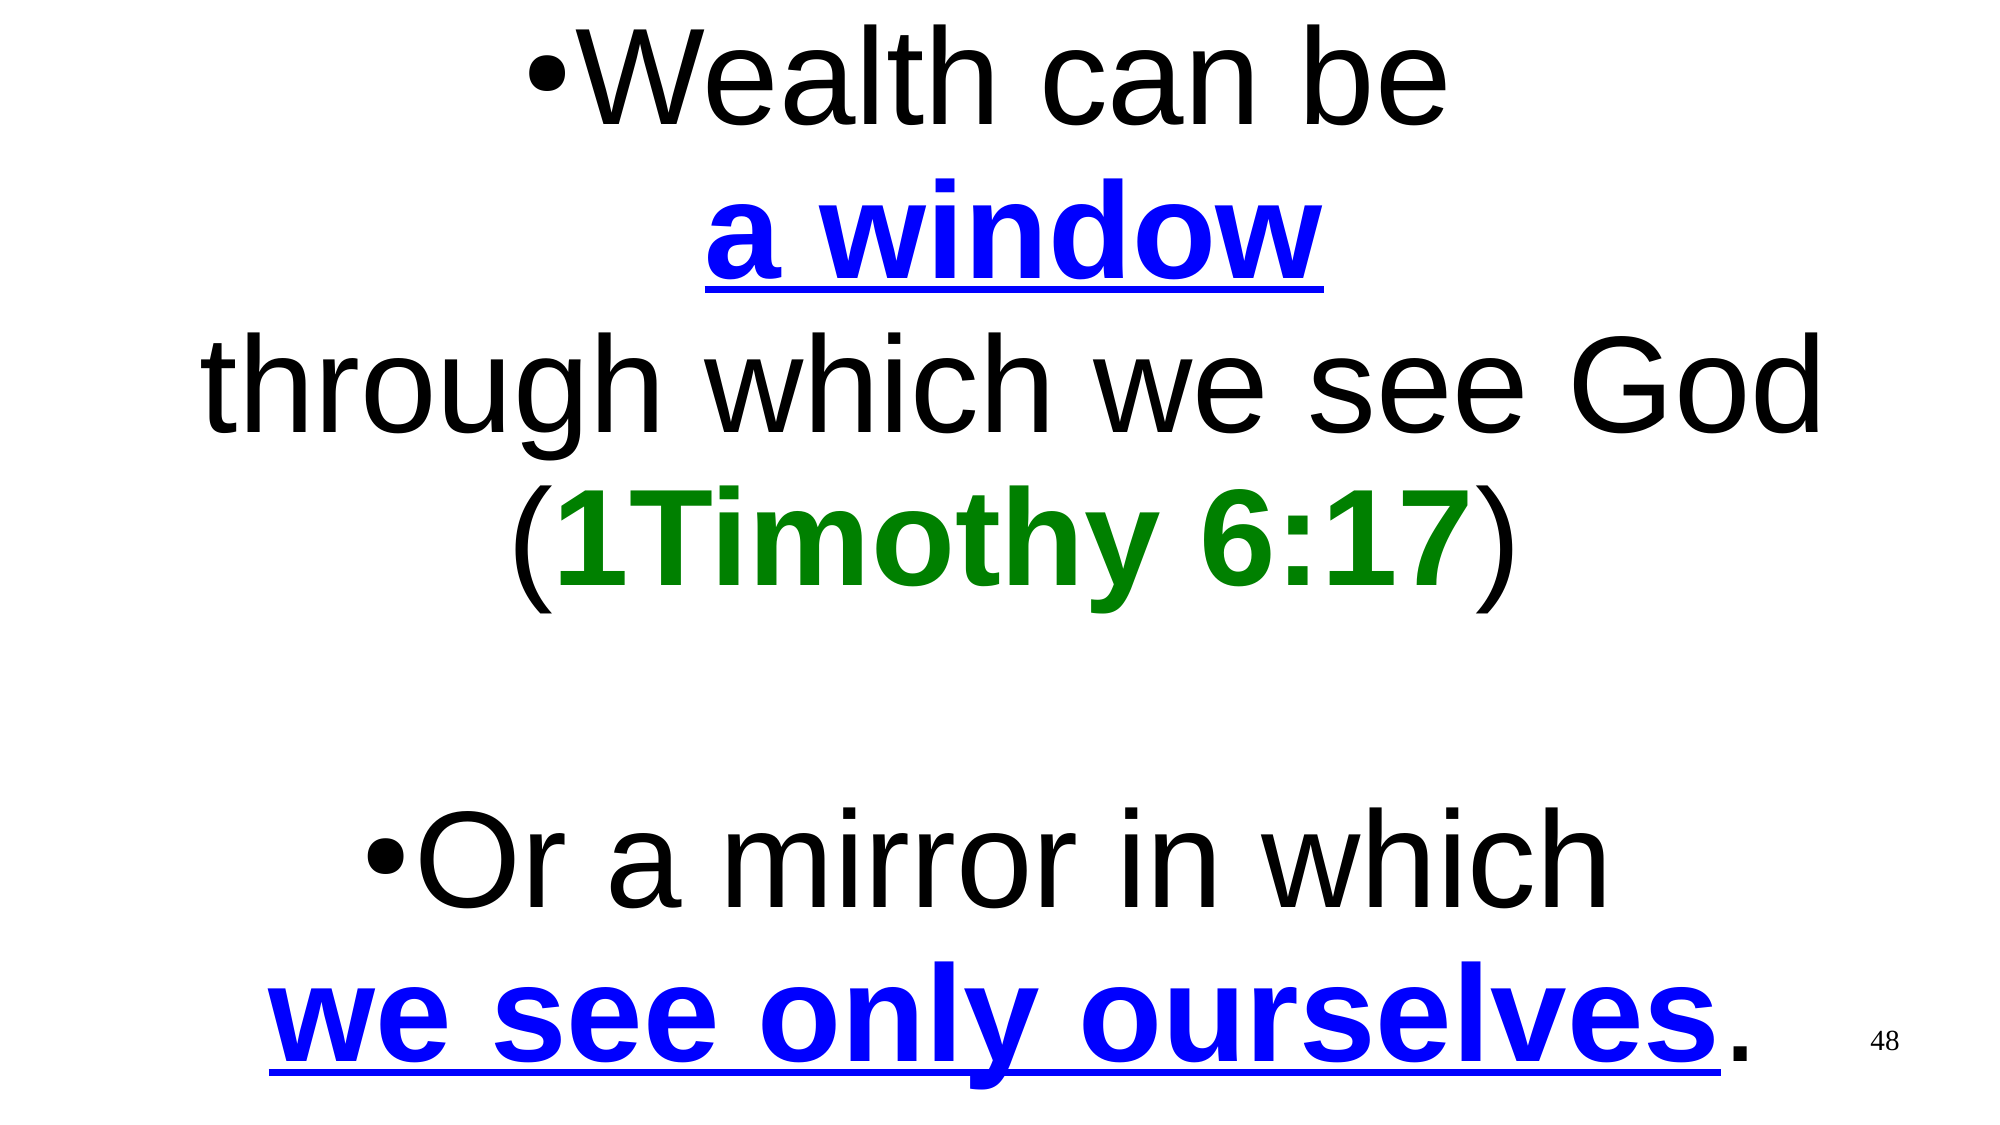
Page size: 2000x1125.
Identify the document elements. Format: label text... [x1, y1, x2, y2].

list Wealth can be a window through which we see God (1Timothy 6:17) Or a mirror in which we see only ourselves. [0, 0, 1996, 1123]
